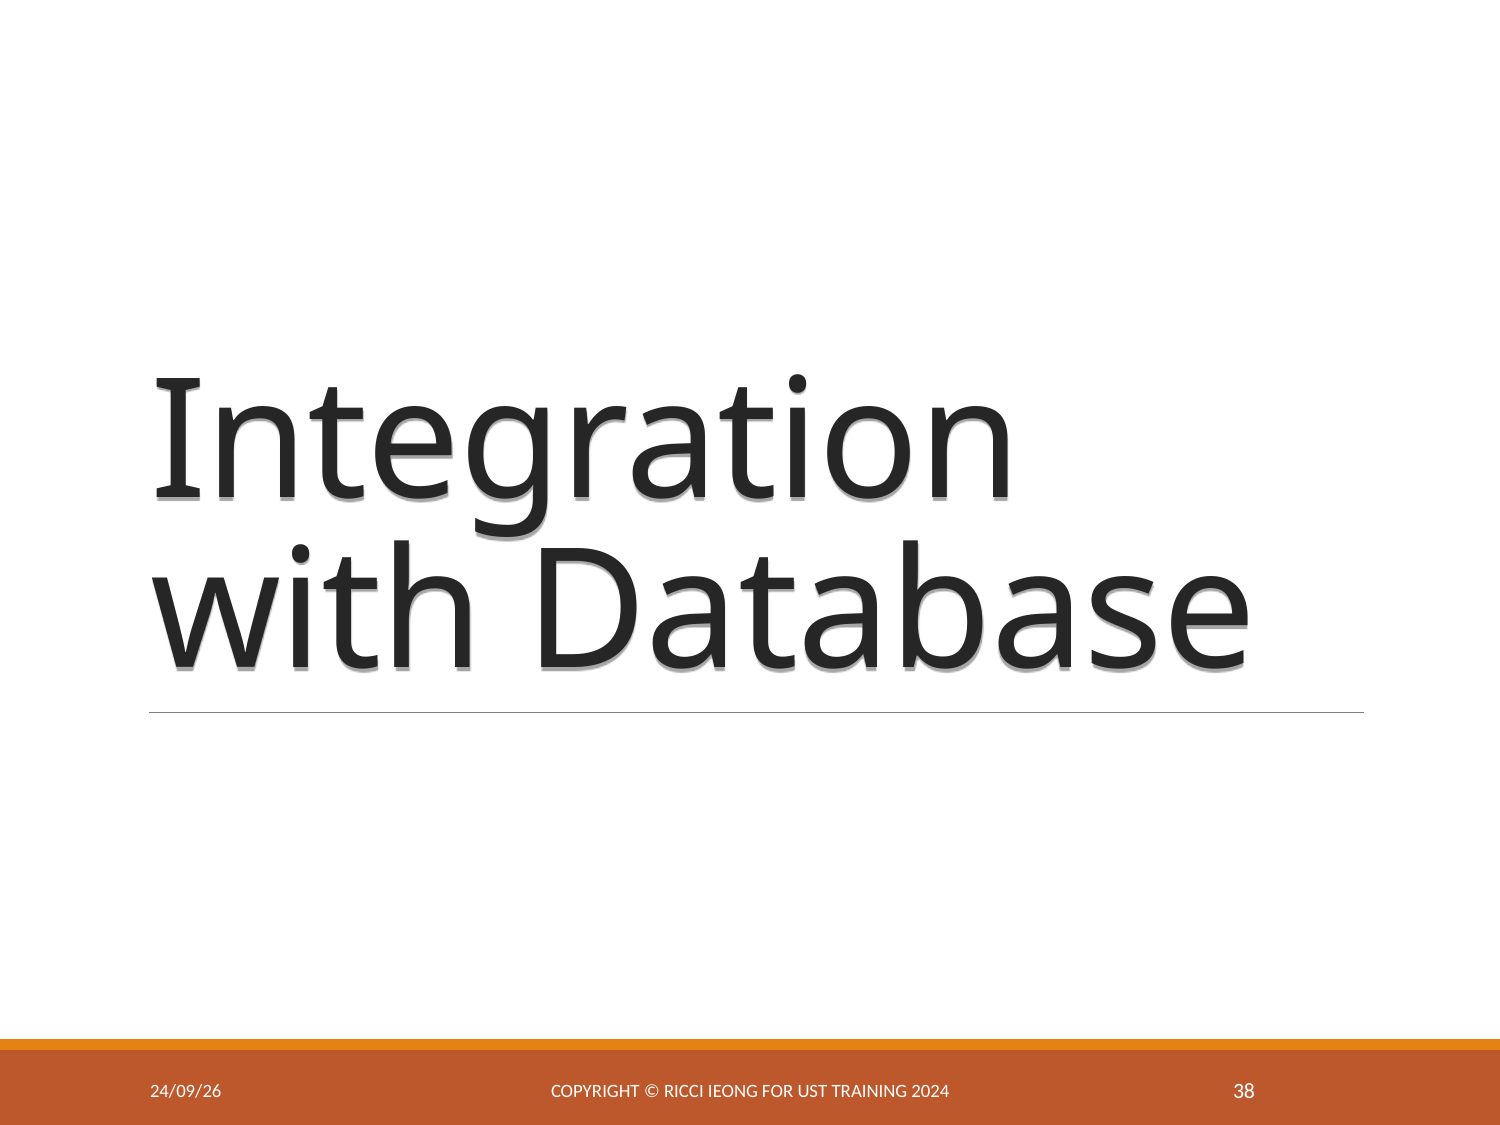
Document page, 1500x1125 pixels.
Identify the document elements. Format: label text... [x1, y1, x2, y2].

footer Copyright © Ricci IEONG for UST training 2024 [453, 1059, 1047, 1120]
slide_number 19/3/2025 [135, 1059, 440, 1120]
title Integration with Database [135, 124, 1373, 710]
slide_number 38 [1218, 1059, 1380, 1120]
